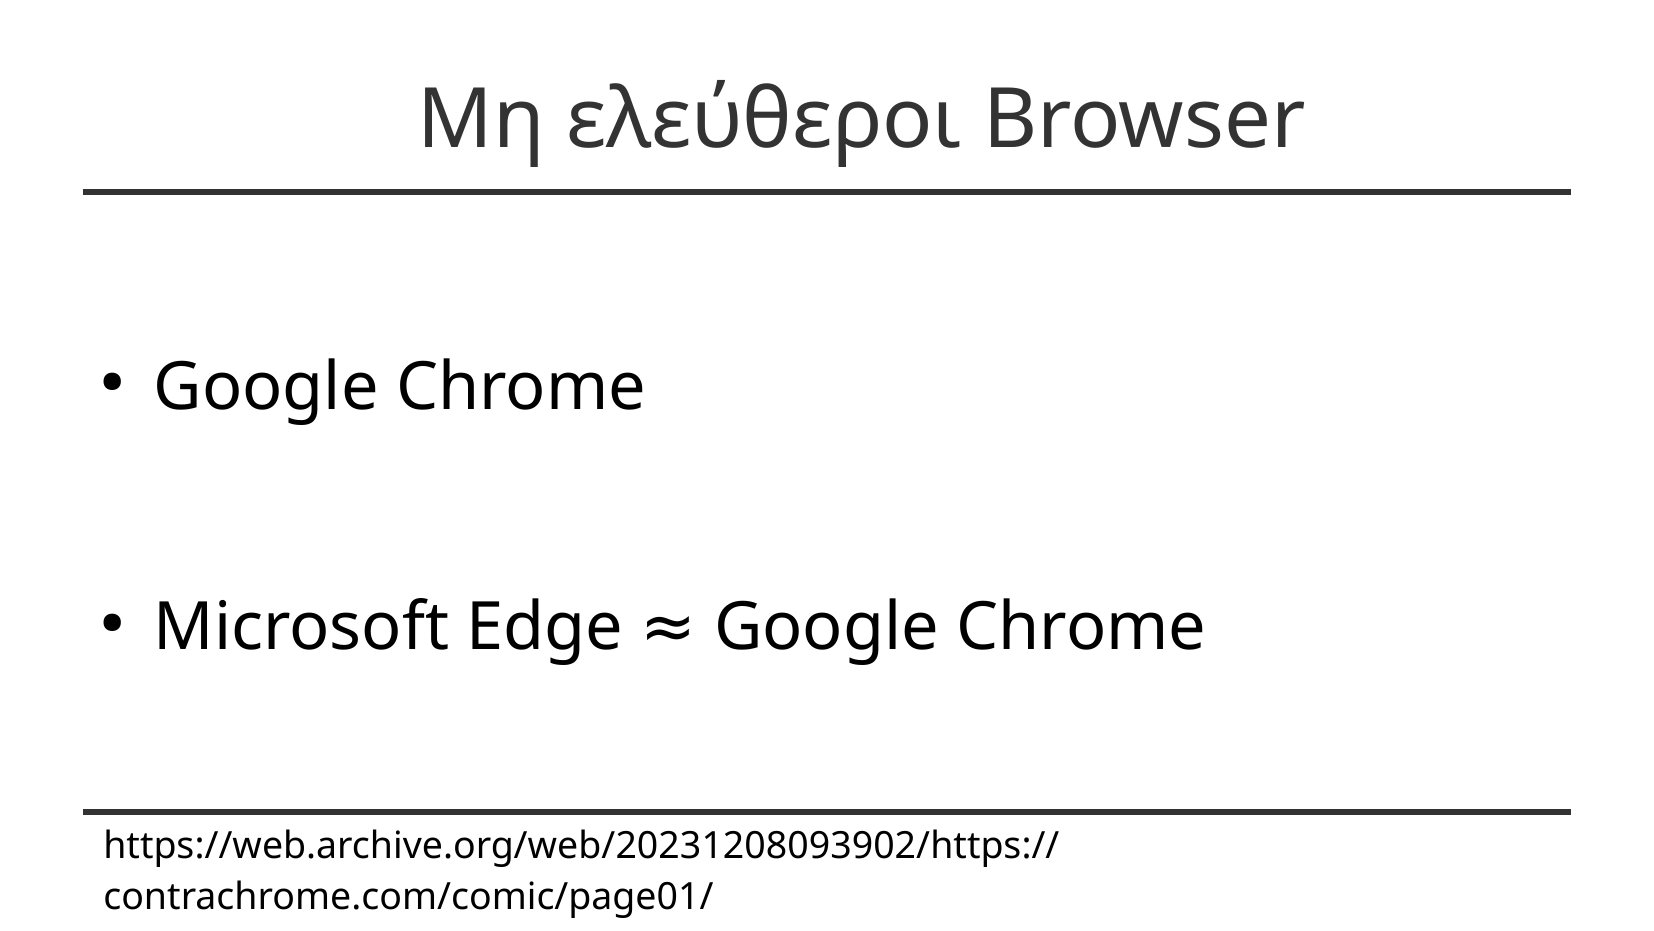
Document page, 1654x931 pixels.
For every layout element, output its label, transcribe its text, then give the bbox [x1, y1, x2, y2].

list Google Chrome Microsoft Edge ≈ Google Chrome [82, 217, 1571, 758]
title Μη ελεύθεροι Browser [82, 37, 1571, 189]
text_box https://web.archive.org/web/20231208093902/https://contrachrome.com/comic/page01/ [88, 811, 1329, 928]
